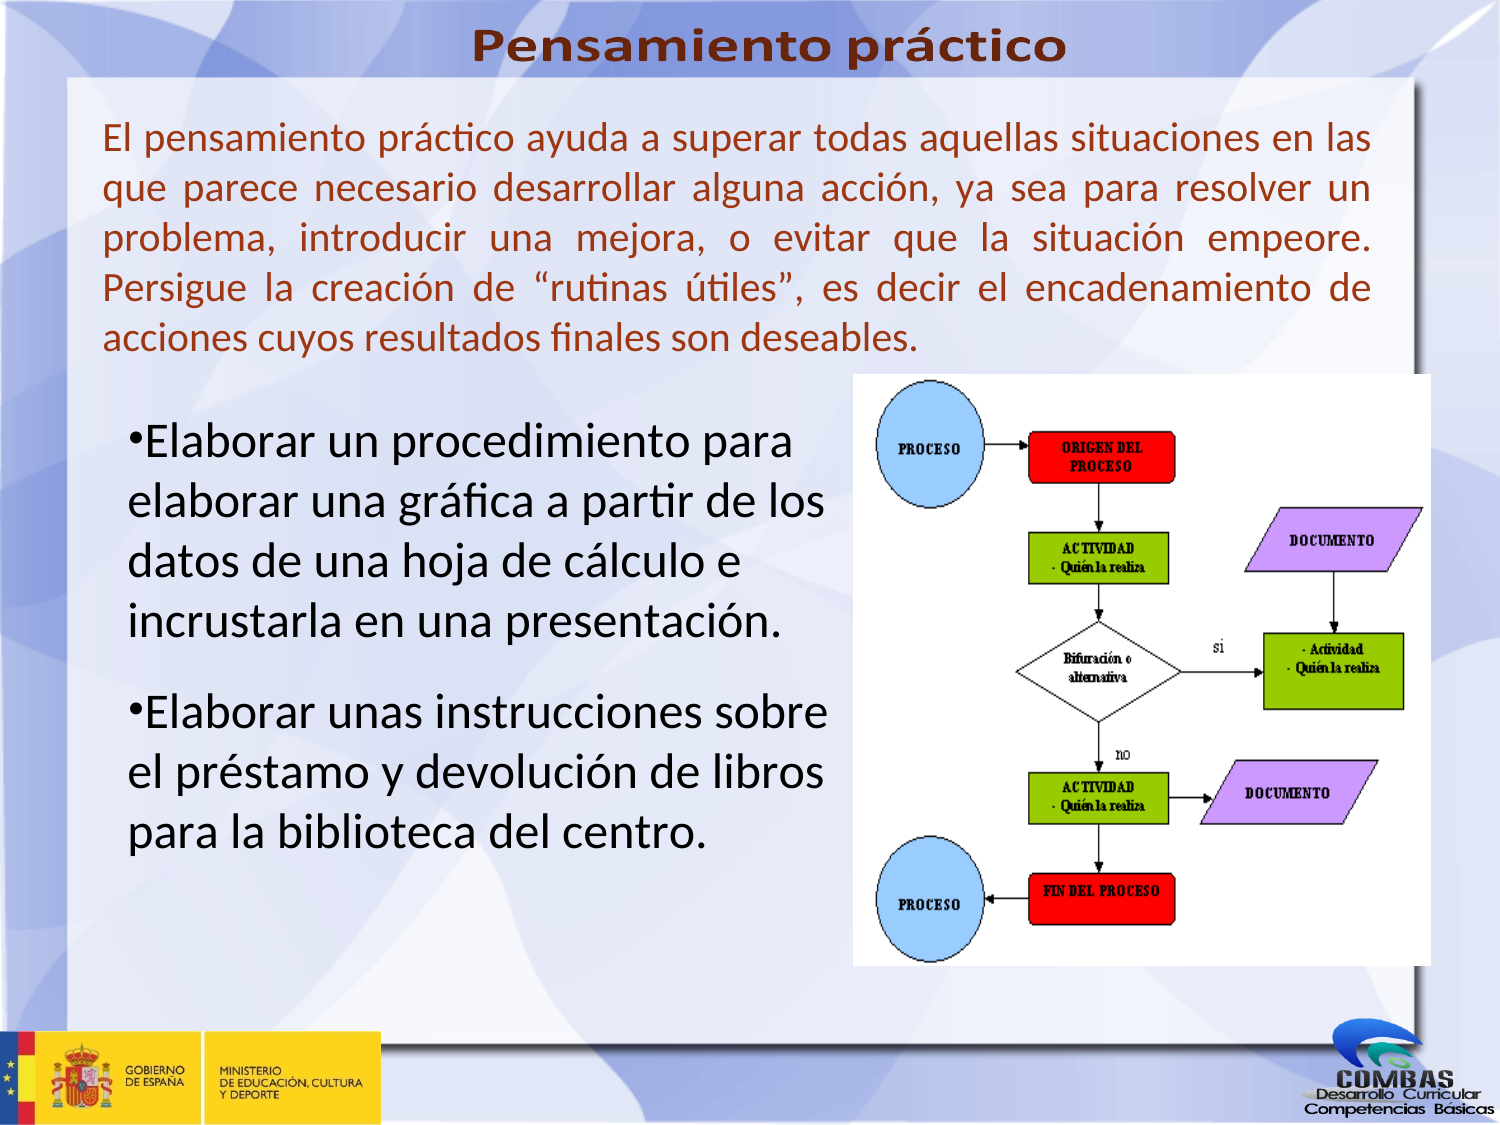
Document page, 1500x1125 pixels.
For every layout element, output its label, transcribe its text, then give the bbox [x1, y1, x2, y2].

text_box Elaborar un procedimiento para elaborar una gráfica a partir de los datos de una hoja de cálculo e incrustarla en una presentación. Elaborar unas instrucciones sobre el préstamo y devolución de libros para la biblioteca del centro. [112, 399, 876, 867]
text_box El pensamiento práctico ayuda a superar todas aquellas situaciones en las que parece necesario desarrollar alguna acción, ya sea para resolver un problema, introducir una mejora, o evitar que la situación empeore. Persigue la creación de “rutinas útiles”, es decir el encadenamiento de acciones cuyos resultados finales son deseables. [87, 101, 1388, 368]
picture [0, 0, 1500, 1125]
